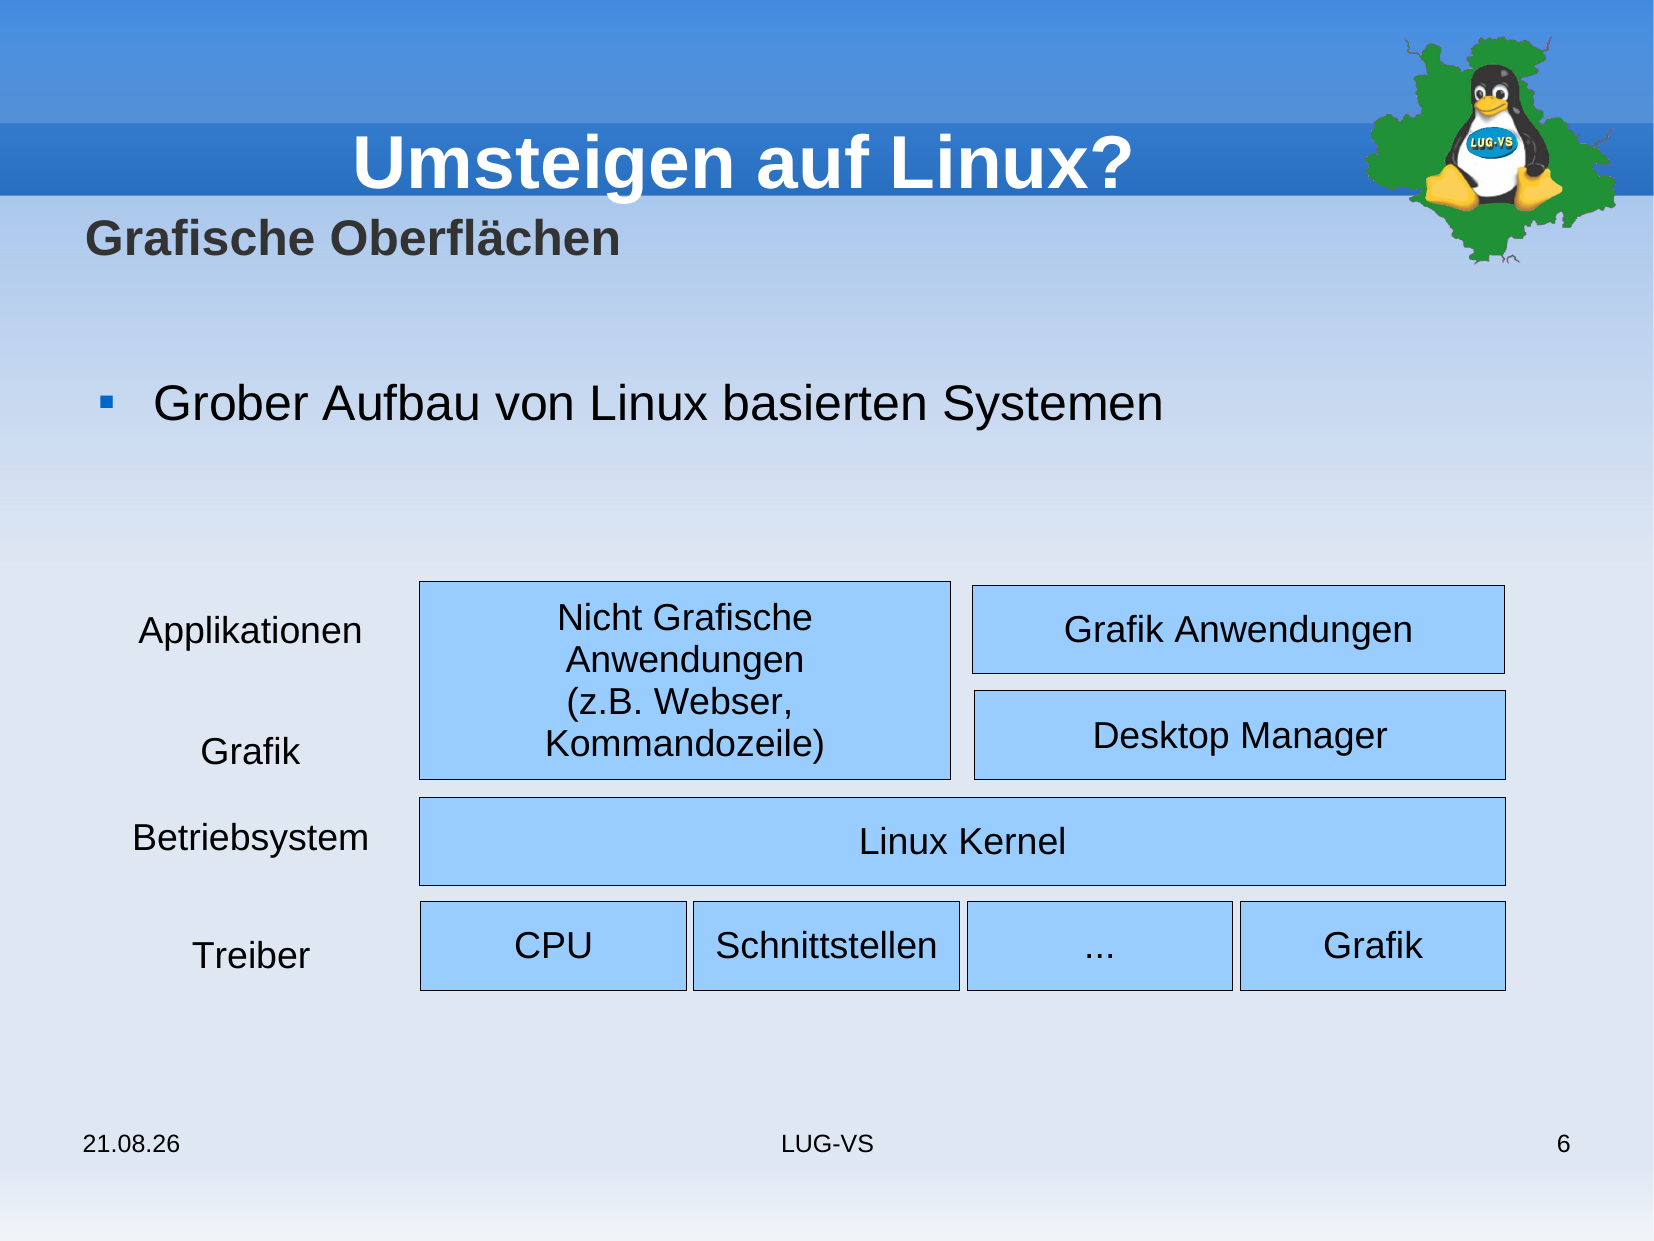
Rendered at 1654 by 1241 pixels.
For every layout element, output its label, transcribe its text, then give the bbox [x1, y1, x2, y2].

text_box Grafik [1240, 901, 1506, 991]
text_box Betriebsystem [117, 809, 385, 866]
text_box Linux Kernel [419, 797, 1506, 886]
picture [1489, 137, 1512, 149]
text_box Applikationen [123, 602, 378, 660]
text_box CPU [420, 901, 687, 991]
text_box ... [967, 901, 1233, 991]
text_box Nicht Grafische Anwendungen (z.B. Webser, Kommandozeile) [419, 581, 951, 780]
text_box Desktop Manager [974, 690, 1506, 780]
text_box Treiber [177, 927, 326, 984]
text_box Grafische Oberflächen [14, 209, 981, 266]
list Grober Aufbau von Linux basierten Systemen [82, 290, 1571, 1109]
text_box Grafik [185, 722, 316, 780]
text_box Schnittstellen [693, 901, 960, 991]
title Umsteigen auf Linux? [0, 59, 1489, 267]
picture [0, 0, 1654, 1241]
text_box Grafik Anwendungen [972, 585, 1505, 674]
